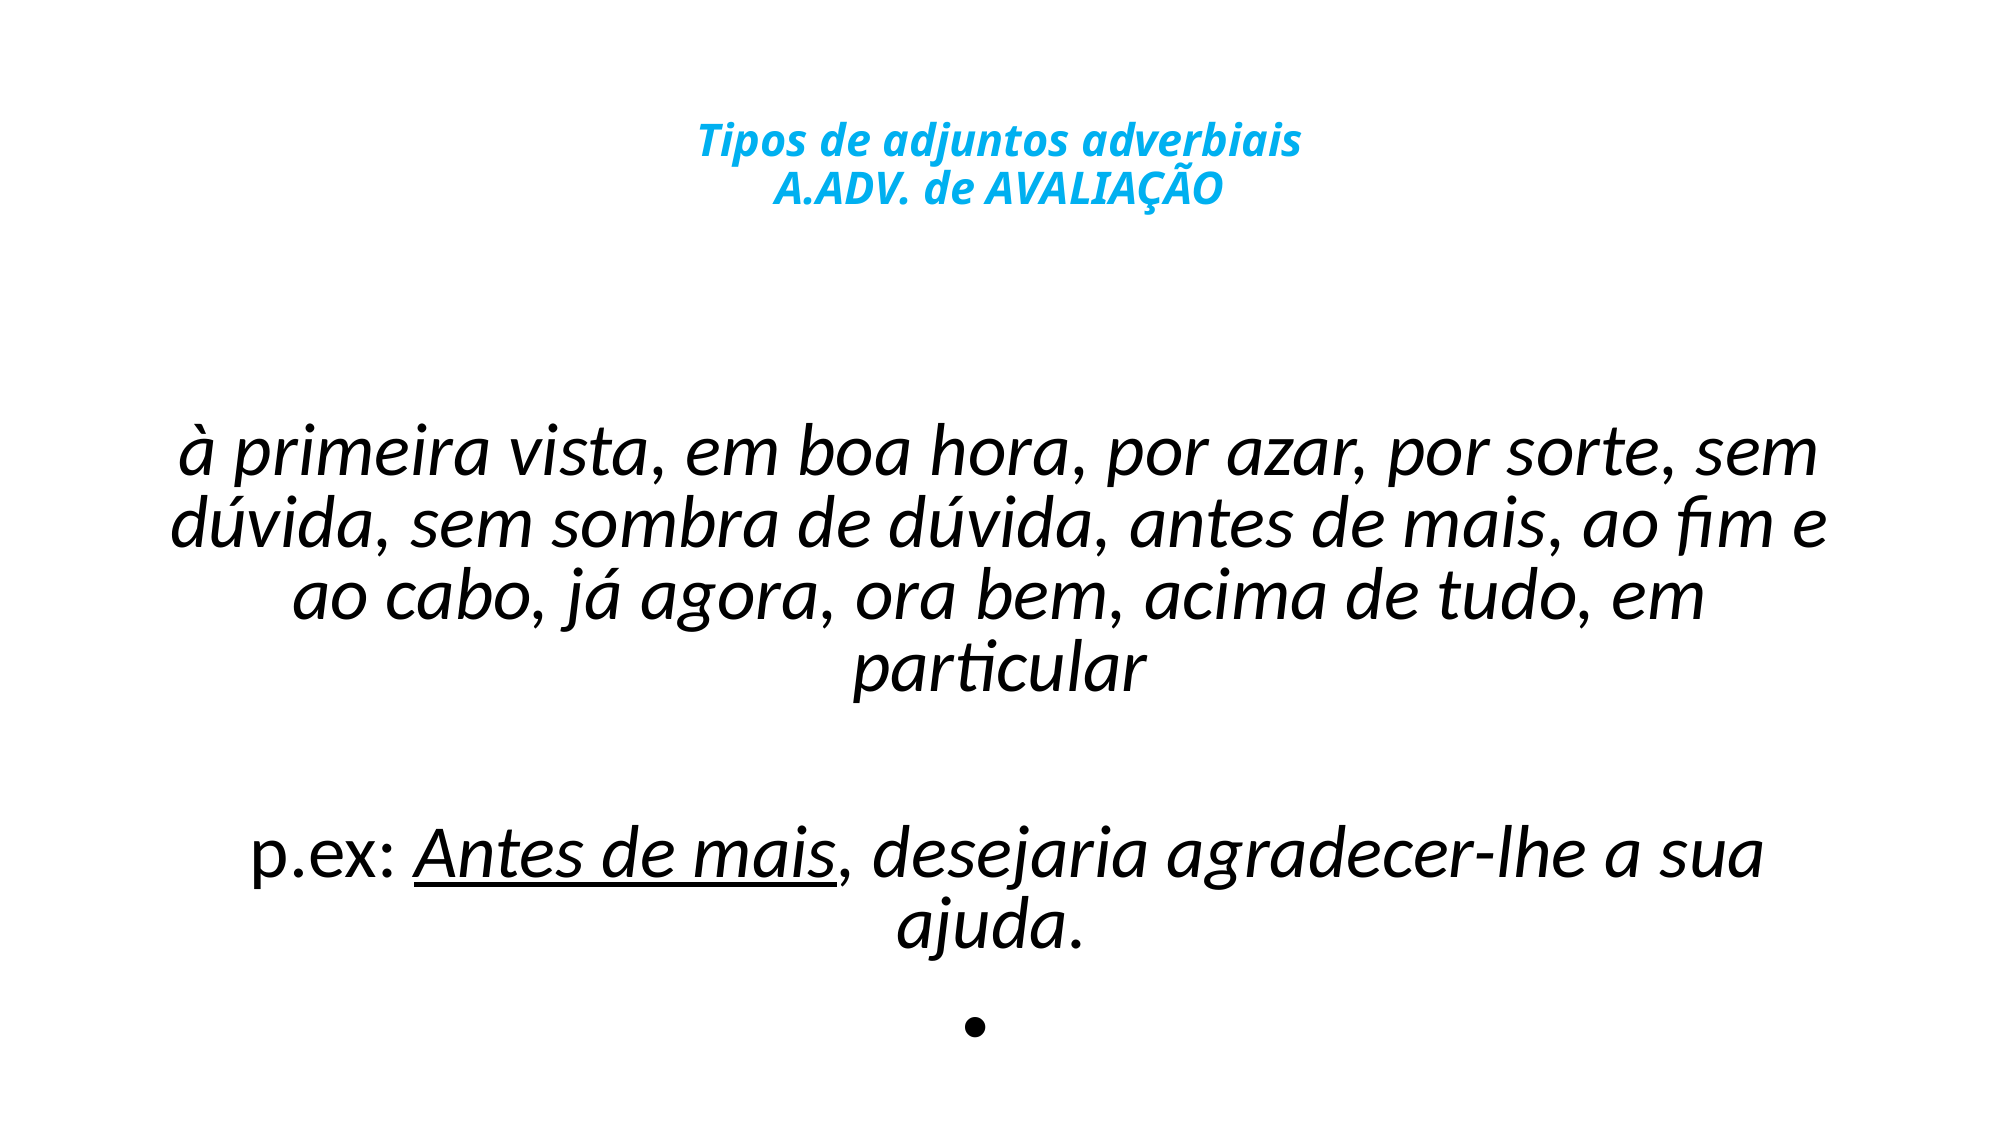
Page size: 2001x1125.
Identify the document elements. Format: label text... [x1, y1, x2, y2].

list à primeira vista, em boa hora, por azar, por sorte, sem dúvida, sem sombra de dúvida, antes de mais, ao fim e ao cabo, já agora, ora bem, acima de tudo, em particular p.ex: Antes de mais, desejaria agradecer-lhe a sua ajuda. [137, 299, 1863, 1014]
title Tipos de adjuntos adverbiais A.ADV. de AVALIAÇÃO [137, 59, 1863, 278]
